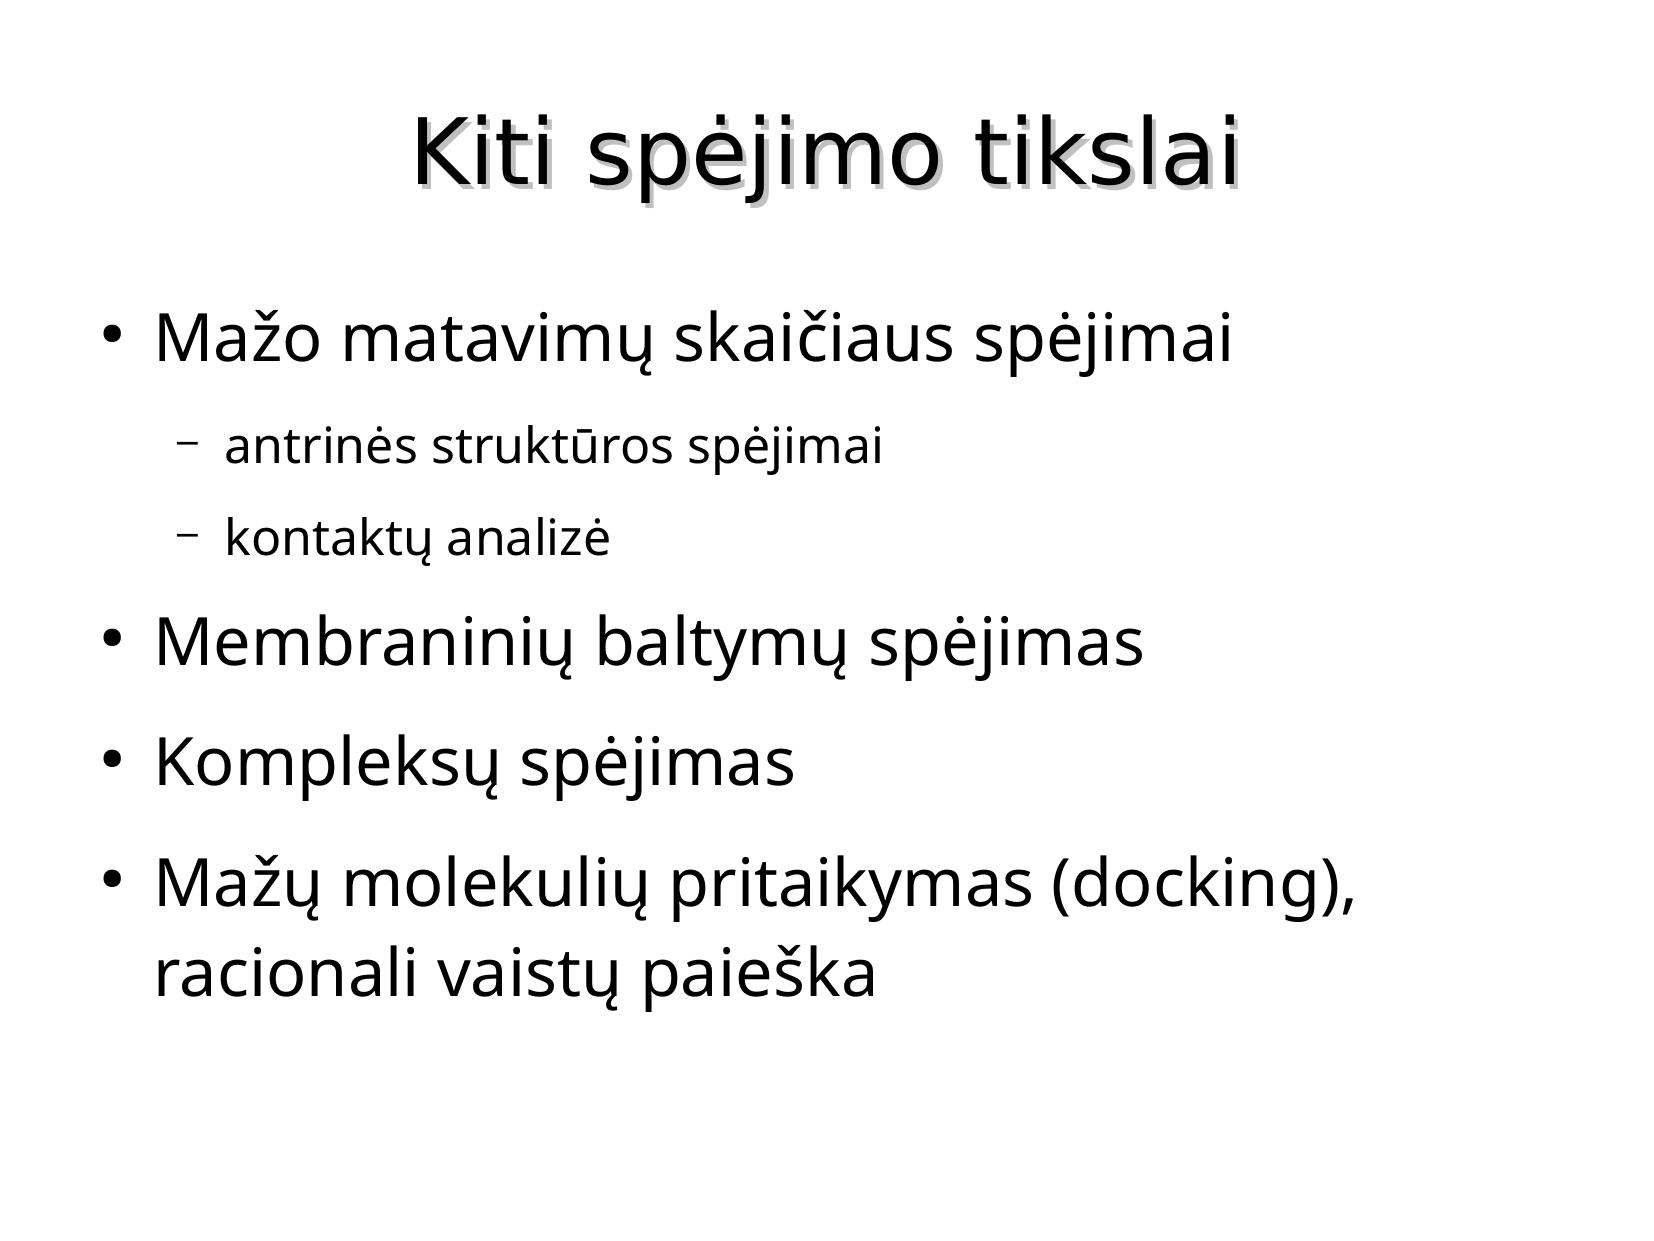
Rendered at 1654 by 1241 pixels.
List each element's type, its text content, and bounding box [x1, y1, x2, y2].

title Kiti spėjimo tikslai [82, 56, 1571, 250]
list Mažo matavimų skaičiaus spėjimai antrinės struktūros spėjimai kontaktų analizė Membraninių baltymų spėjimas Kompleksų spėjimas Mažų molekulių pritaikymas (docking), racionali vaistų paieška [82, 290, 1571, 1094]
